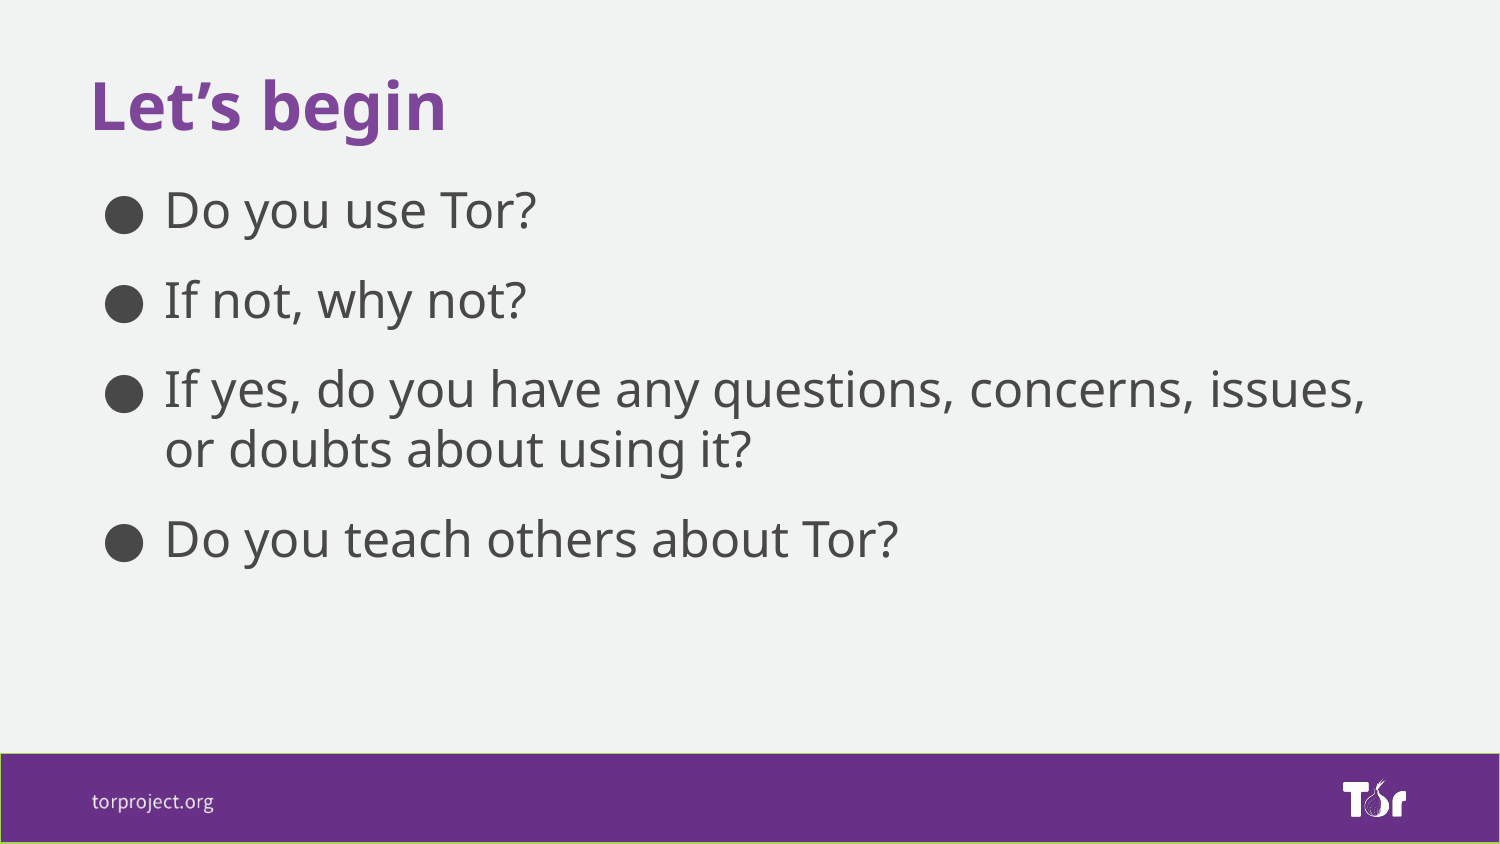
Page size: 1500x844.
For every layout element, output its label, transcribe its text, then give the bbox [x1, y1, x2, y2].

picture [1343, 778, 1406, 817]
text_box Let’s begin [75, 33, 1425, 171]
text_box Do you use Tor? If not, why not? If yes, do you have any questions, concerns, issues, or doubts about using it? Do you teach others about Tor? [75, 171, 1425, 728]
picture [75, 780, 604, 821]
